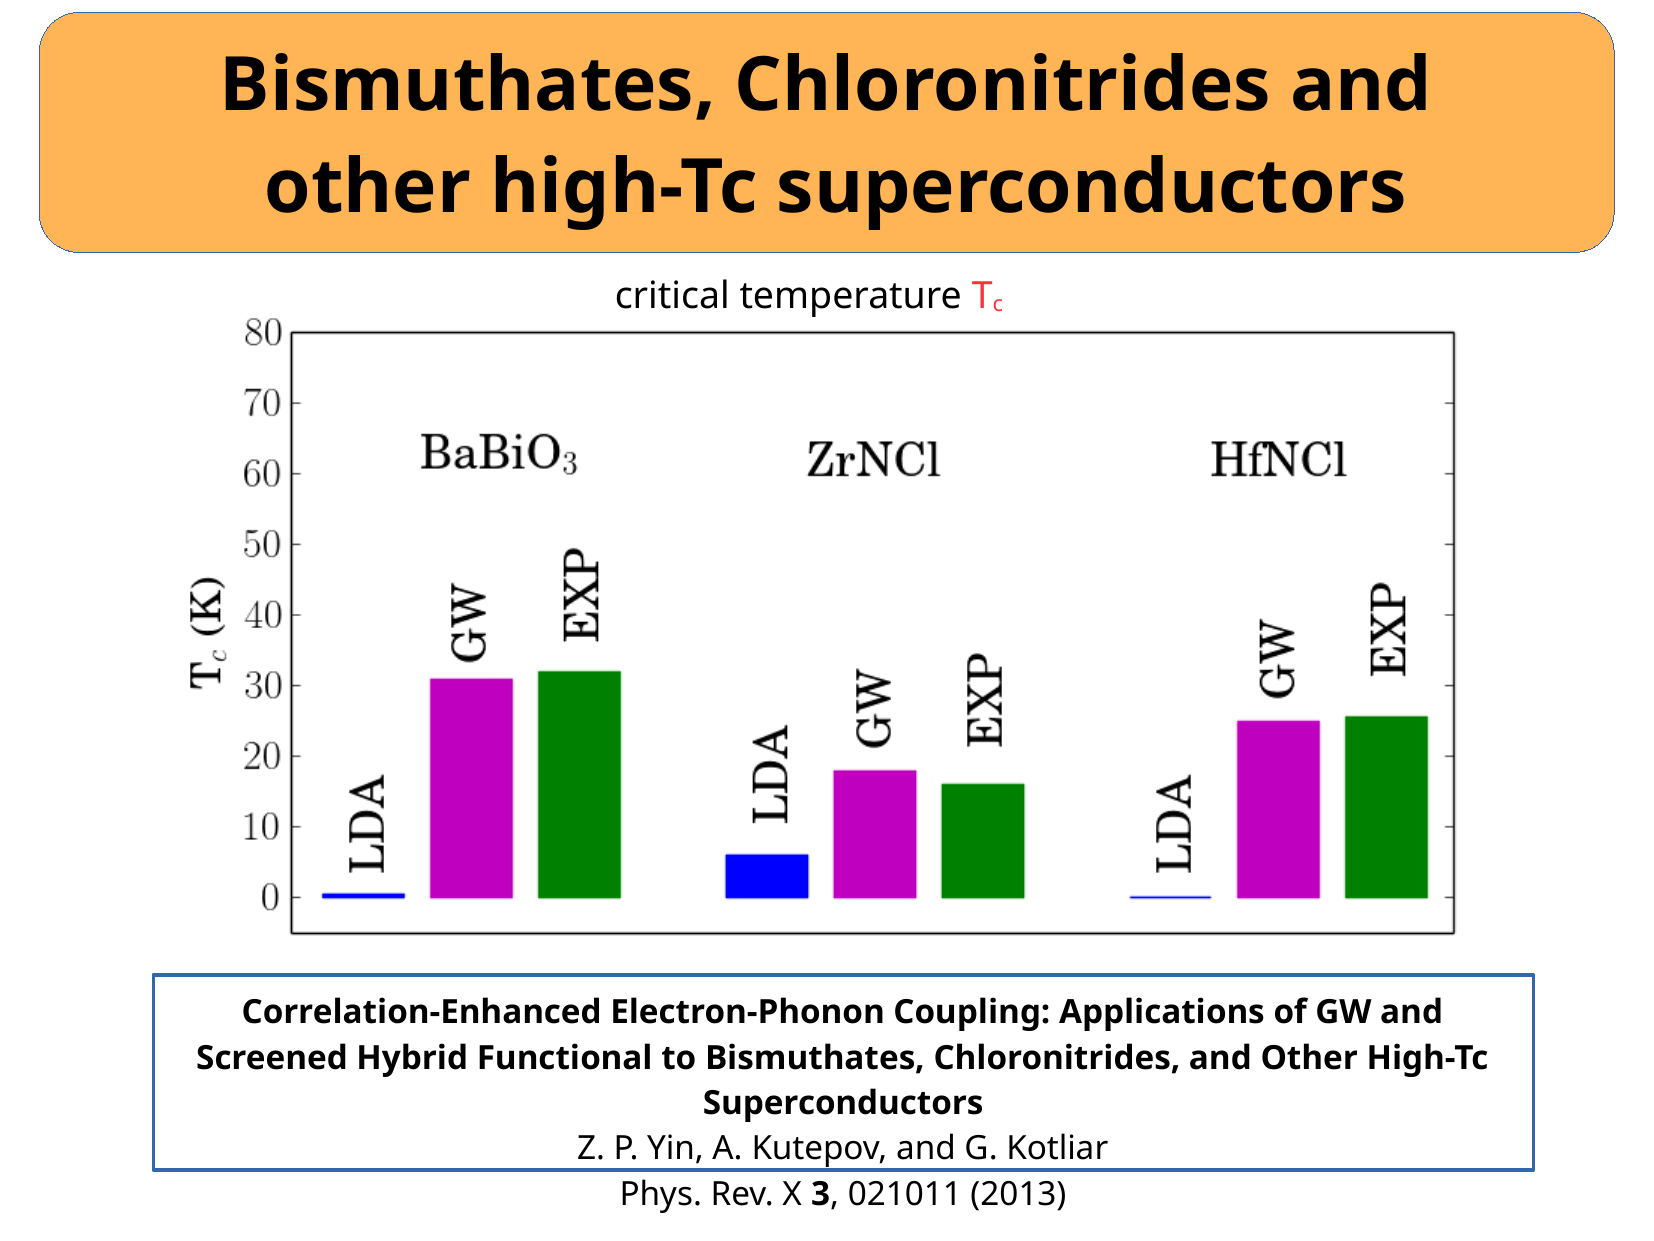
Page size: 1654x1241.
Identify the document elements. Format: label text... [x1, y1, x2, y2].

text_box Correlation-Enhanced Electron-Phonon Coupling: Applications of GW and Screened Hybrid Functional to Bismuthates, Chloronitrides, and Other High-Tc Superconductors Z. P. Yin, A. Kutepov, and G. Kotliar Phys. Rev. X 3, 021011 (2013) [153, 981, 1534, 1217]
text_box critical temperature Tc [600, 261, 1246, 346]
picture [180, 299, 1467, 948]
text_box Bismuthates, Chloronitrides and other high-Tc superconductors [39, 12, 1615, 253]
